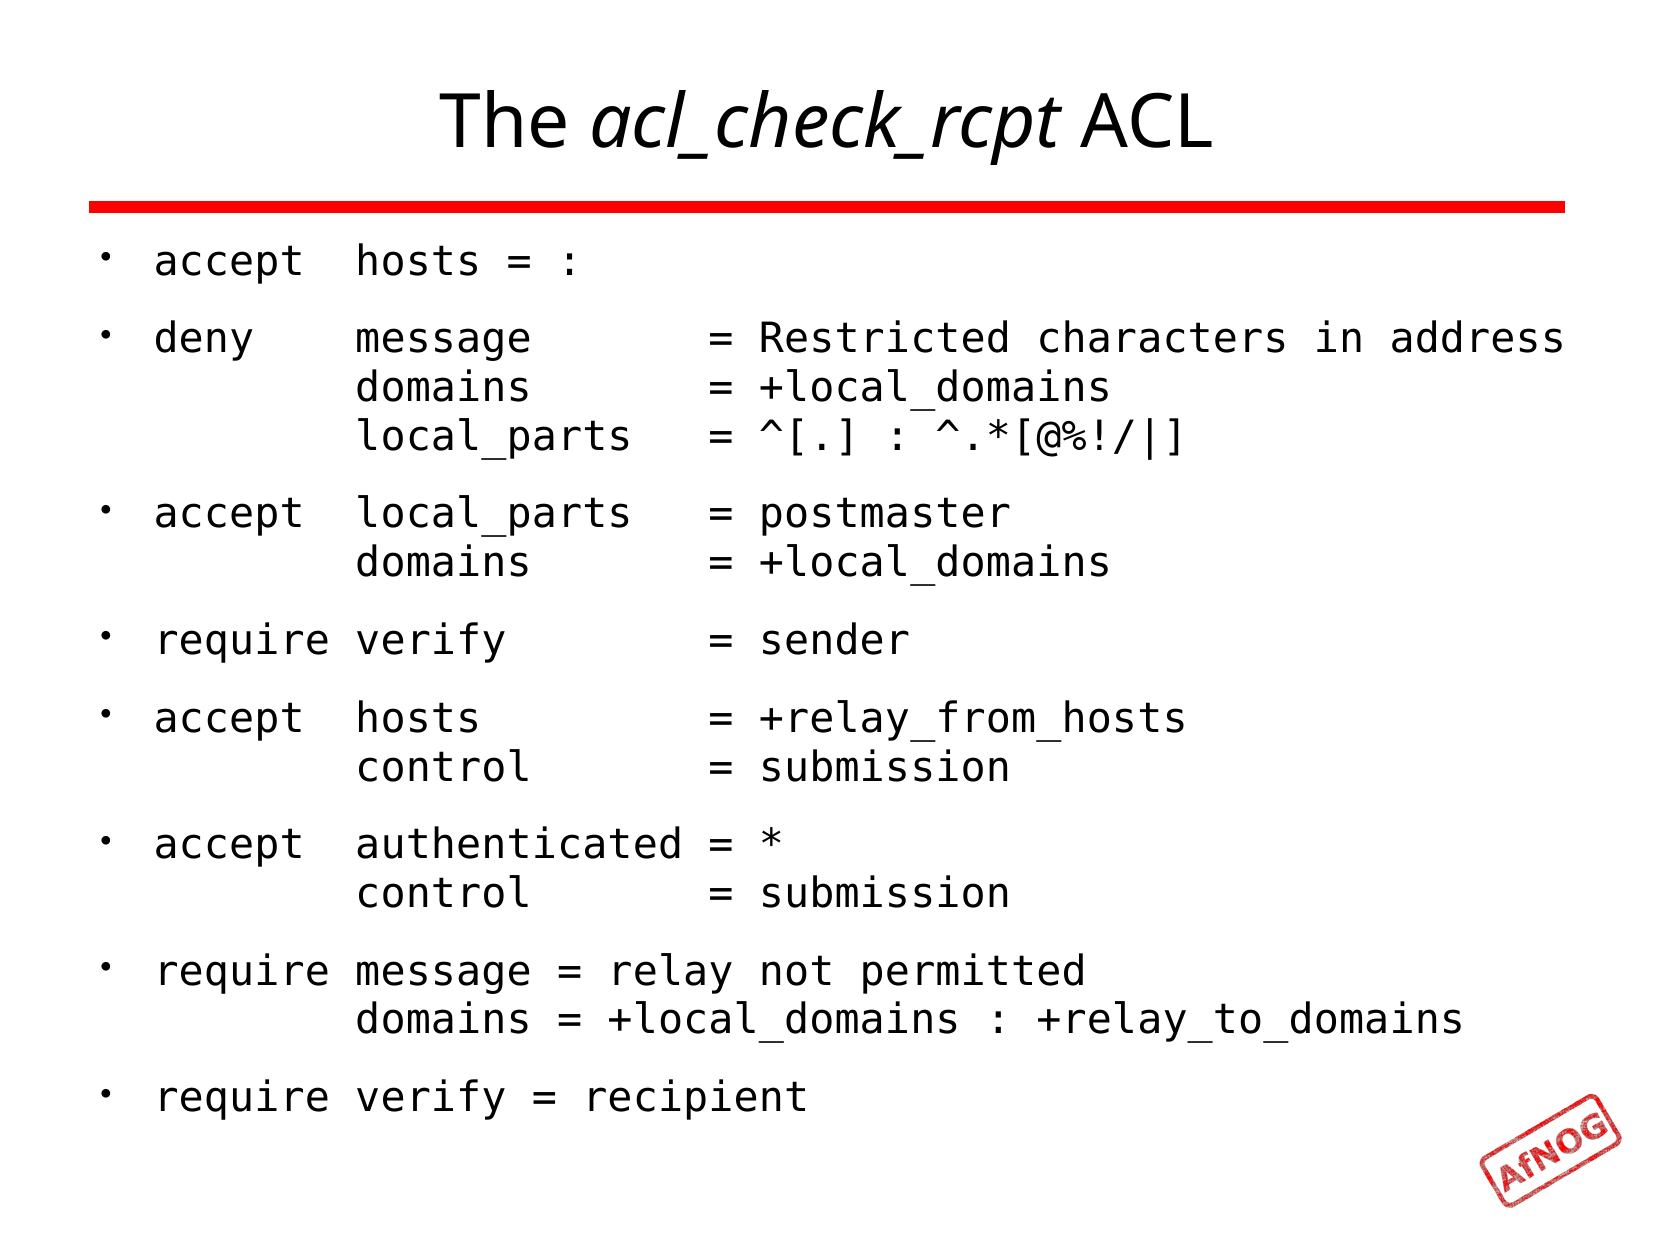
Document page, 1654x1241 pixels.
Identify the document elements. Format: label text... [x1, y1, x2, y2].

picture [1476, 1090, 1625, 1211]
list accept hosts = : deny message = Restricted characters in address domains = +local_domains local_parts = ^[.] : ^.*[@%!/|] accept local_parts = postmaster domains = +local_domains require verify = sender accept hosts = +relay_from_hosts control = submission accept authenticated = * control = submission require message = relay not permitted domains = +local_domains : +relay_to_domains require verify = recipient [82, 236, 1571, 1122]
title The acl_check_rcpt ACL [88, 29, 1565, 207]
